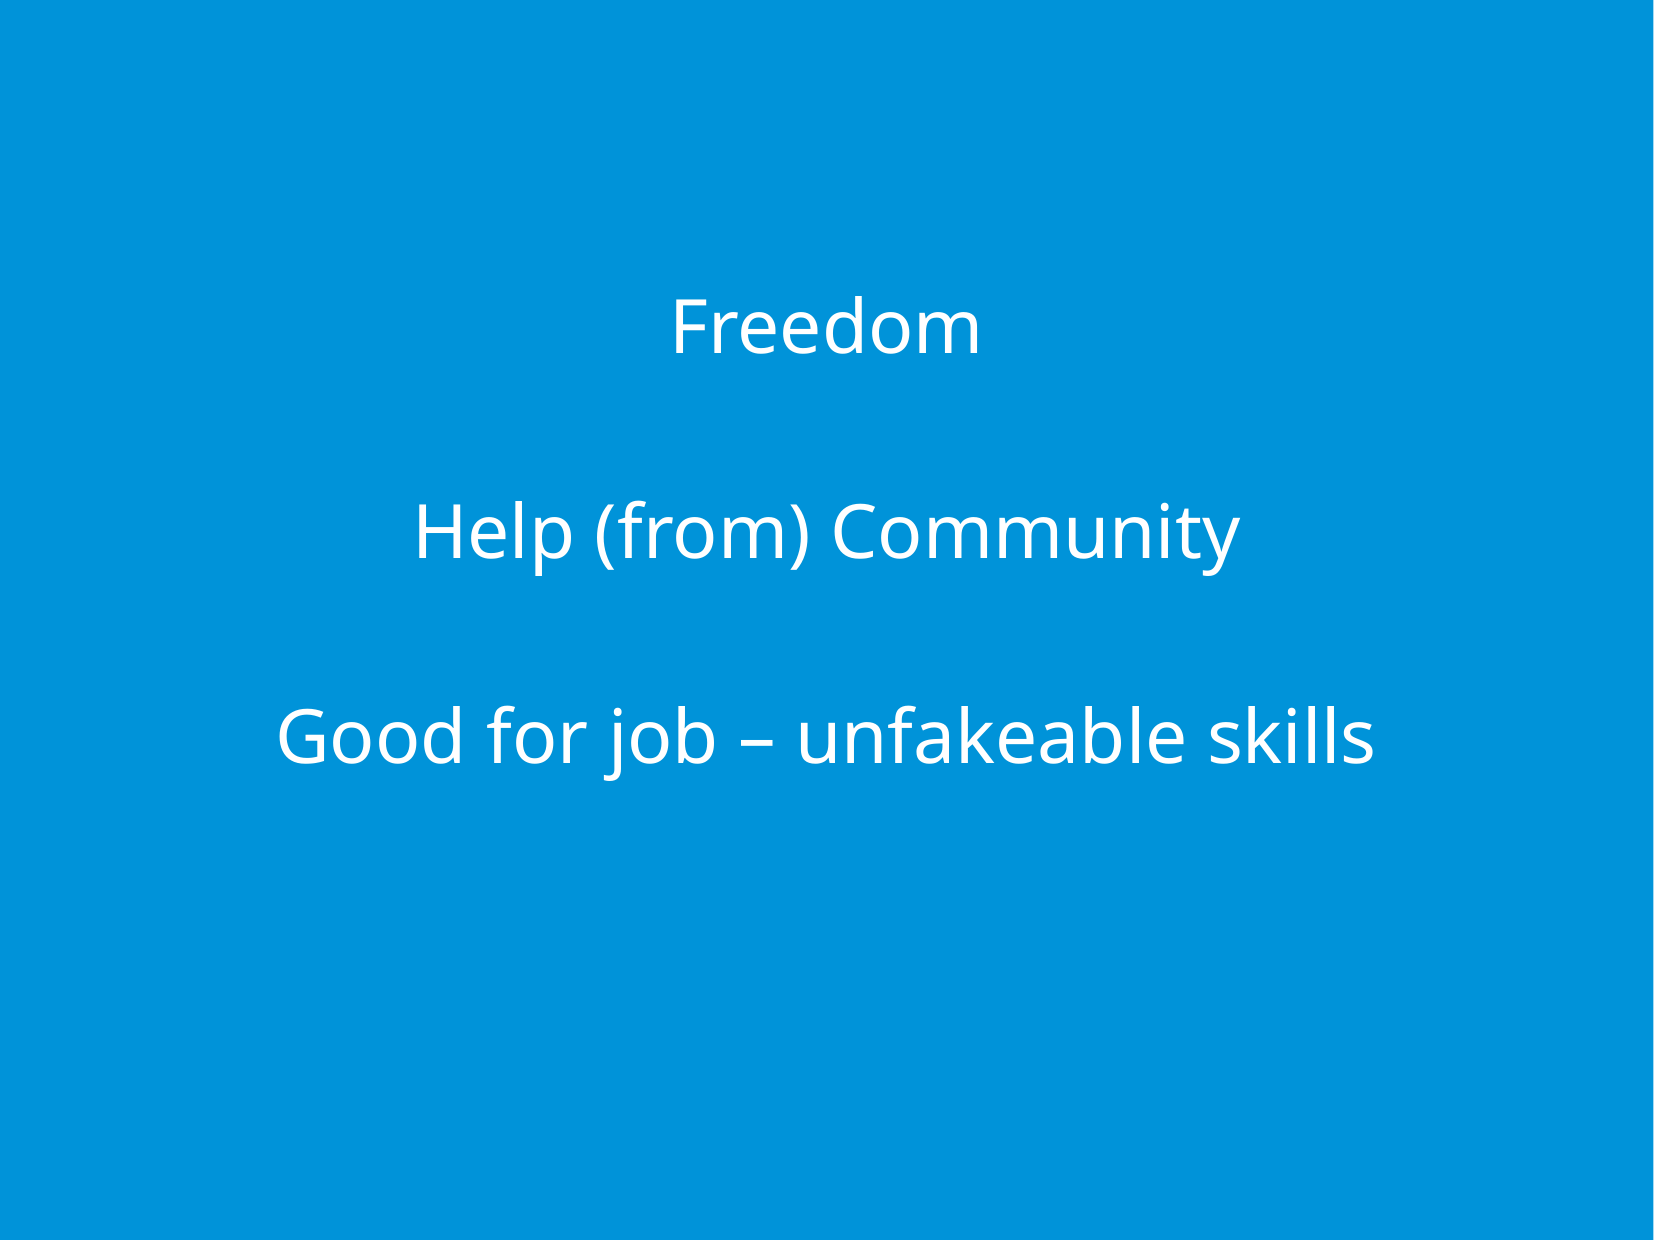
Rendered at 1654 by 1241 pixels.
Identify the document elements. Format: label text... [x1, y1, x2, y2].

subtitle Freedom Help (from) Community Good for job – unfakeable skills [82, 49, 1571, 1010]
